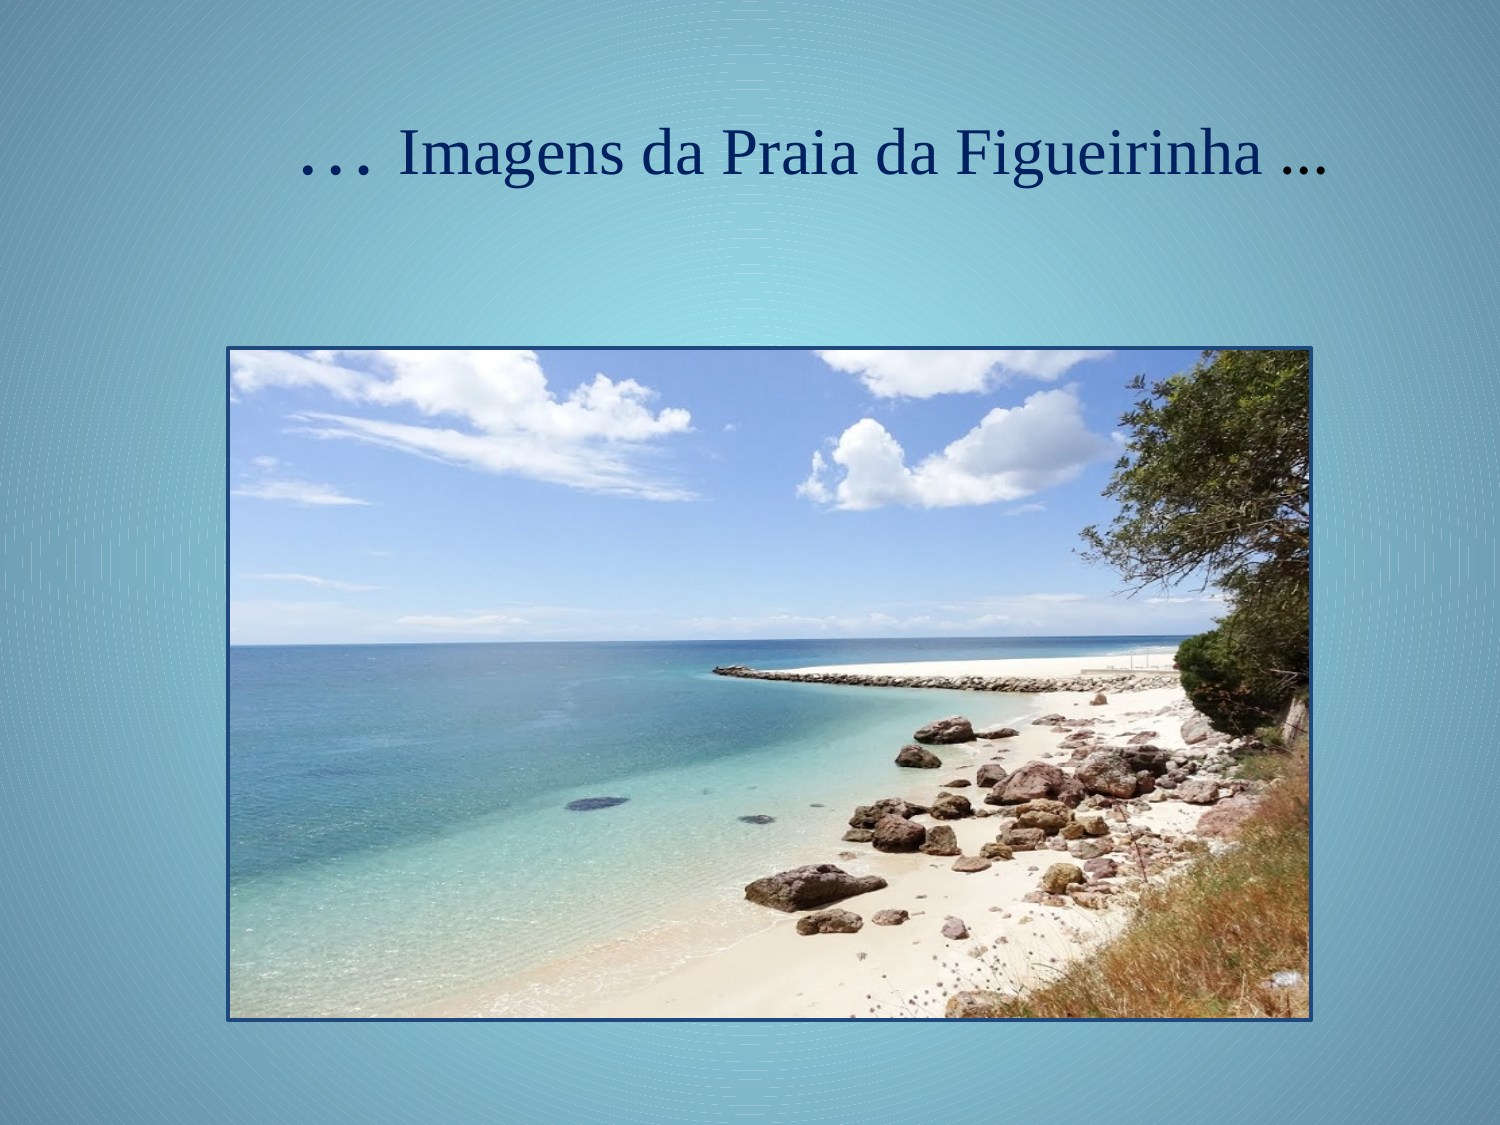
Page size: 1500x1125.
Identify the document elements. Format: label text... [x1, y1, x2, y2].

text_box … Imagens da Praia da Figueirinha … [270, 83, 1353, 200]
picture [230, 349, 1309, 1018]
